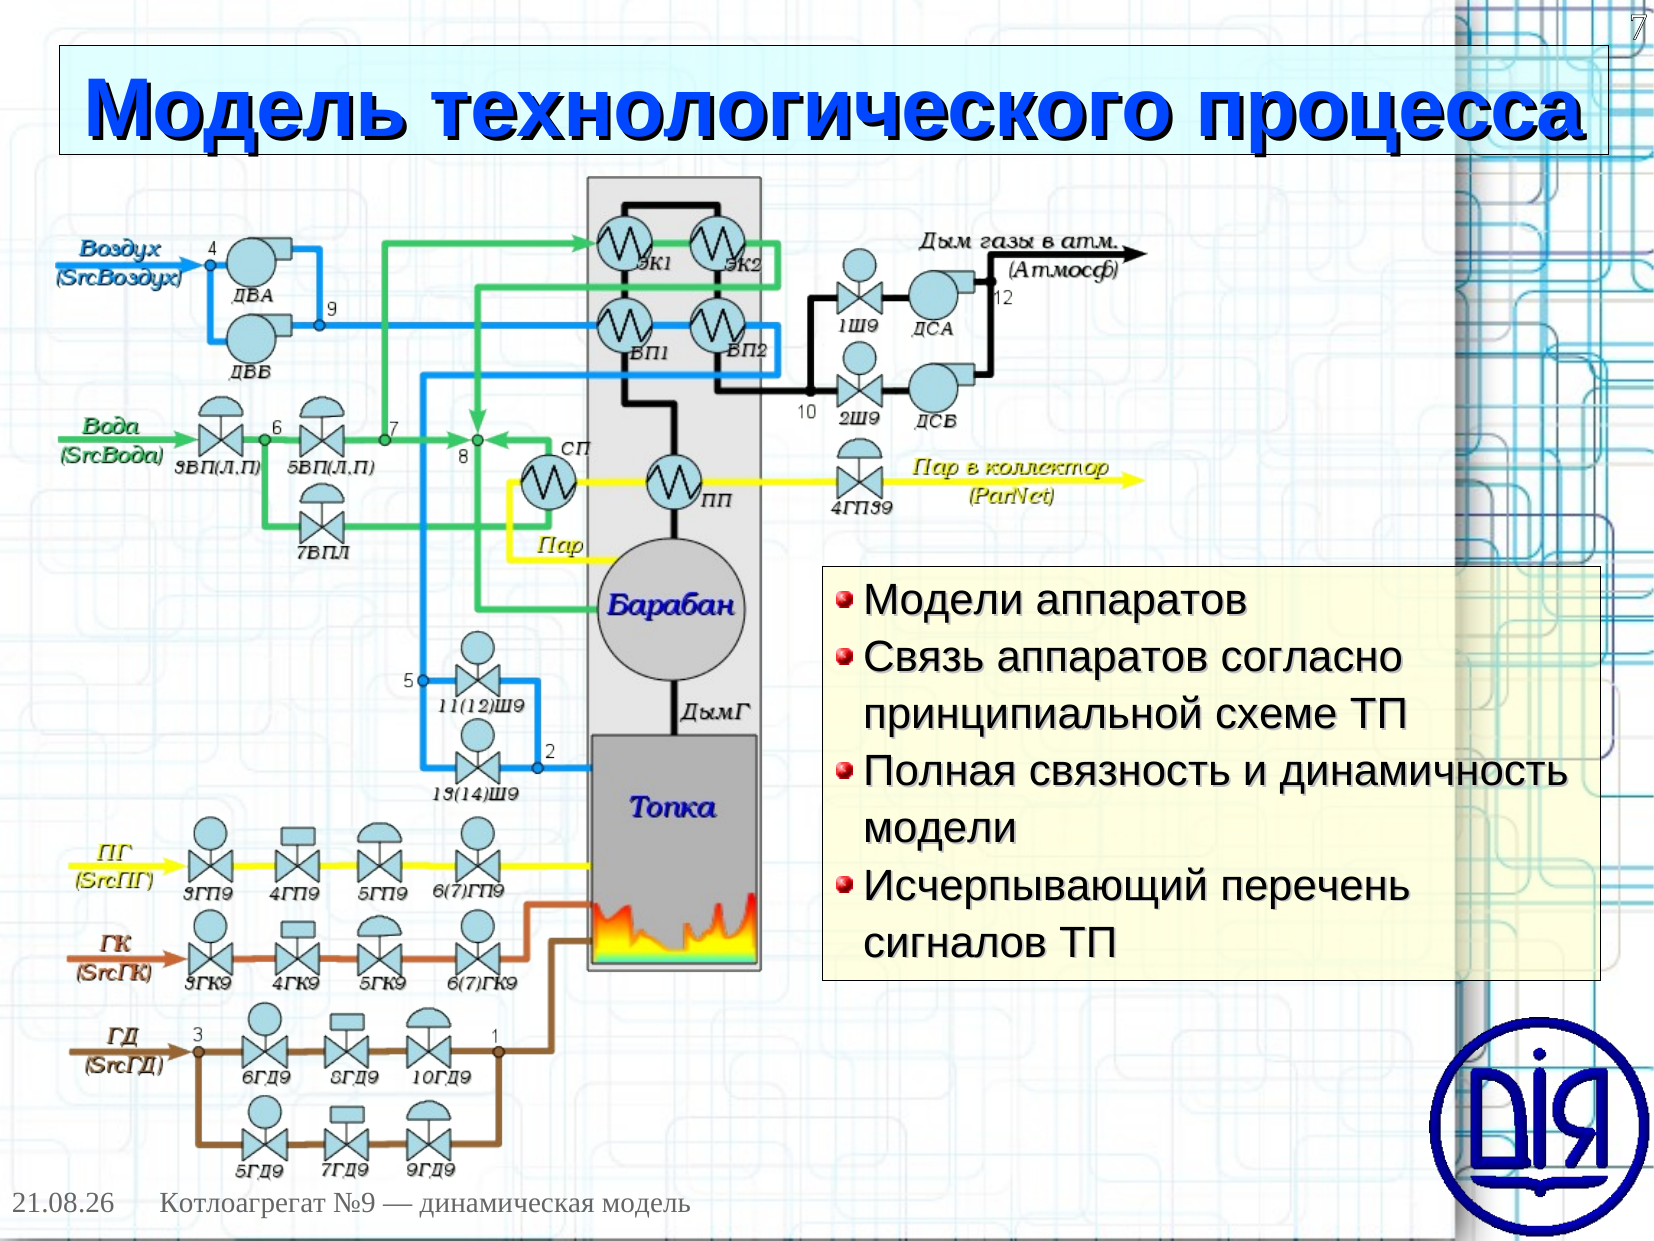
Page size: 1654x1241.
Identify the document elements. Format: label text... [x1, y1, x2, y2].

list Модели аппаратов Связь аппаратов согласно принципиальной схеме ТП Полная связность и динамичность модели Исчерпывающий перечень сигналов ТП [1148, 566, 1601, 981]
picture [0, 0, 1654, 1241]
title Модель технологического процесса [59, 46, 1609, 154]
